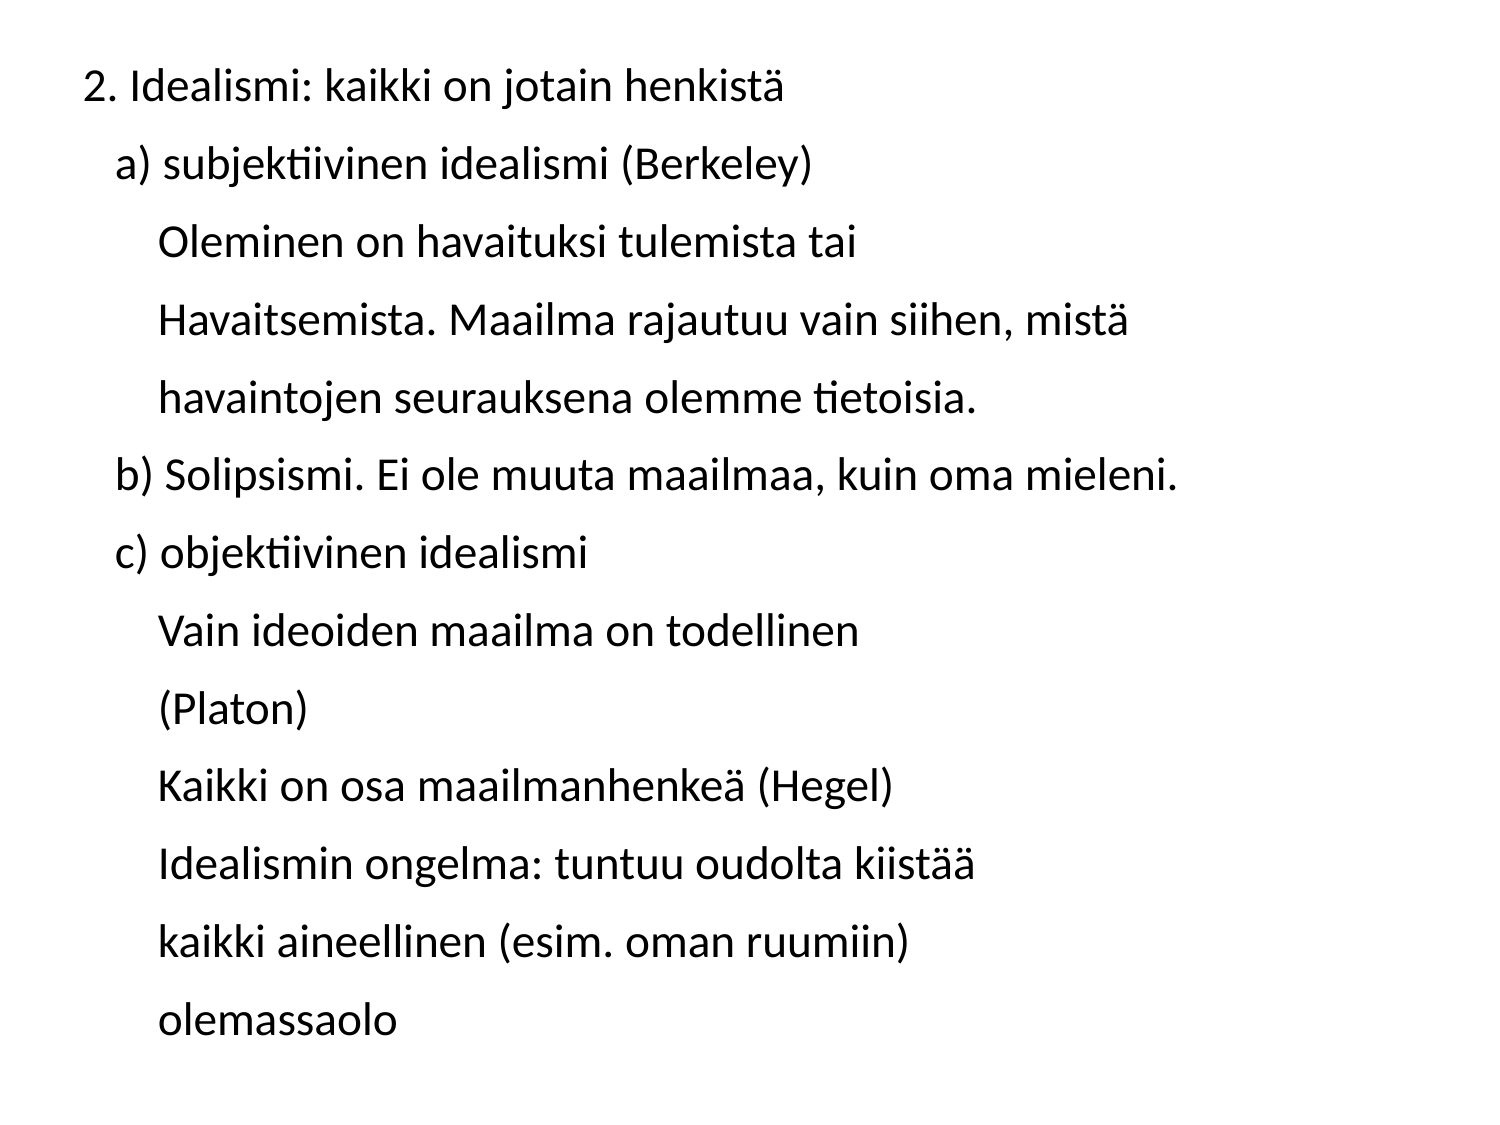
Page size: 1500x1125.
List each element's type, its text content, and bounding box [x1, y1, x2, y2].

list 2. Idealismi: kaikki on jotain henkistä a) subjektiivinen idealismi (Berkeley) Oleminen on havaituksi tulemista tai Havaitsemista. Maailma rajautuu vain siihen, mistä havaintojen seurauksena olemme tietoisia. b) Solipsismi. Ei ole muuta maailmaa, kuin oma mieleni. c) objektiivinen idealismi Vain ideoiden maailma on todellinen (Platon) Kaikki on osa maailmanhenkeä (Hegel) Idealismin ongelma: tuntuu oudolta kiistää kaikki aineellinen (esim. oman ruumiin) olemassaolo [82, 54, 1425, 1052]
